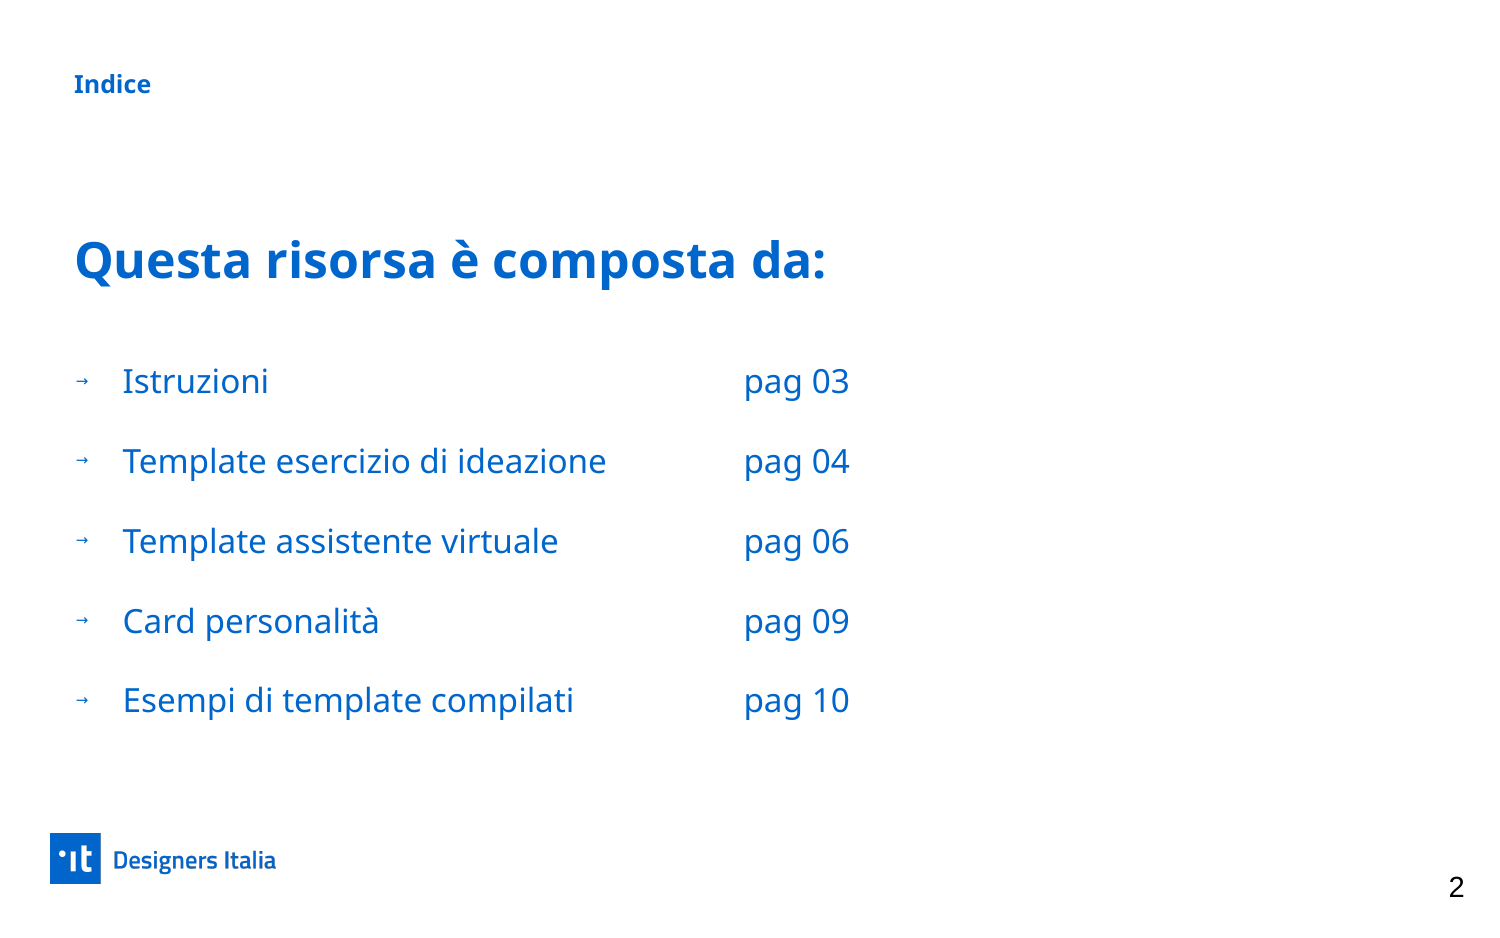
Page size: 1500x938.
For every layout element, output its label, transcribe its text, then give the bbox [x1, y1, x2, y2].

text_box Questa risorsa è composta da: [59, 203, 864, 315]
text_box pag 03 pag 04 pag 06 pag 09 pag 10 [728, 345, 900, 735]
slide_number <numero> [1389, 849, 1480, 922]
text_box Indice [59, 58, 696, 110]
text_box Istruzioni Template esercizio di ideazione Template assistente virtuale Card personalità Esempi di template compilati [60, 345, 696, 735]
picture [50, 833, 289, 884]
